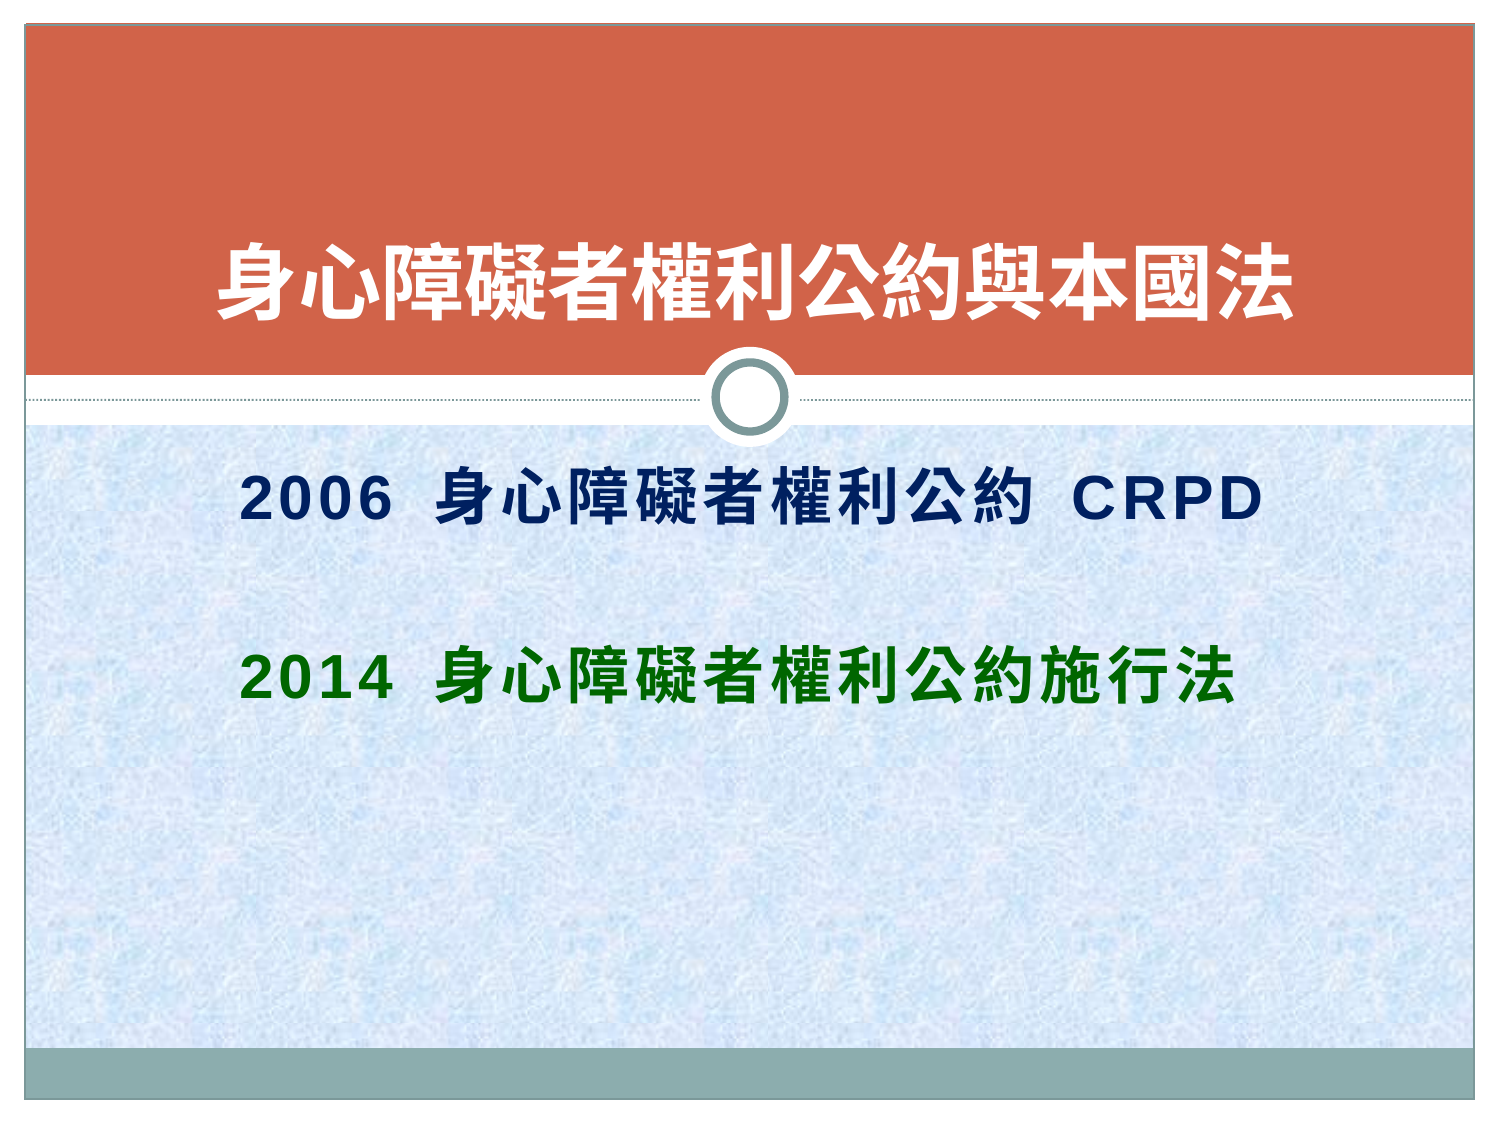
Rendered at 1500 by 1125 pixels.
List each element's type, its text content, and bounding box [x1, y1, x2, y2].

title 身心障礙者權利公約與本國法 [118, 87, 1394, 268]
list 2006 身心障礙者權利公約 CRPD 2014 身心障礙者權利公約施行法 [123, 538, 1436, 929]
